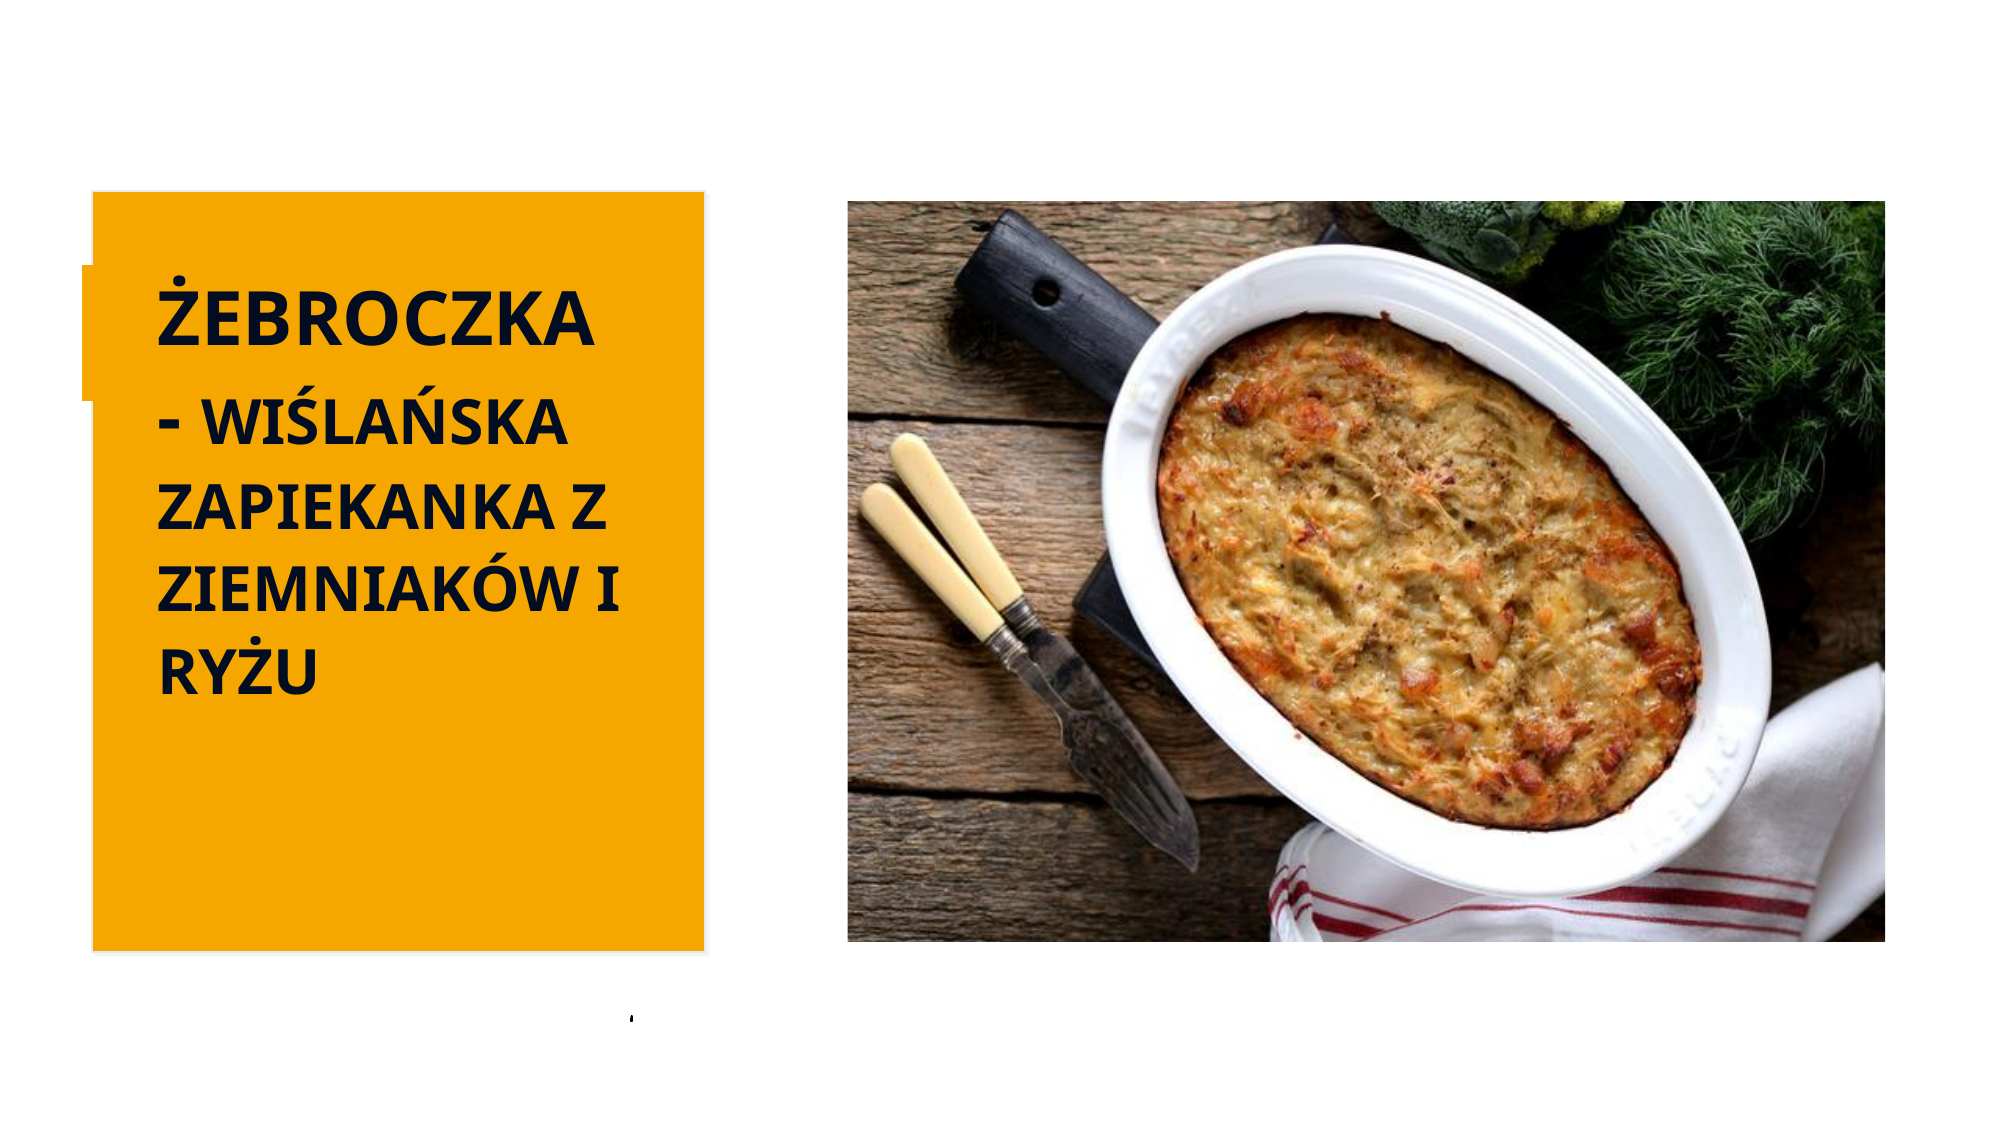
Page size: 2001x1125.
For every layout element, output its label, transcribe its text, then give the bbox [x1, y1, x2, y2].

list ŻEBROCZKA - WIŚLAŃSKA ZAPIEKANKA Z ZIEMNIAKÓW I RYŻU [142, 253, 652, 863]
picture [847, 201, 1886, 942]
